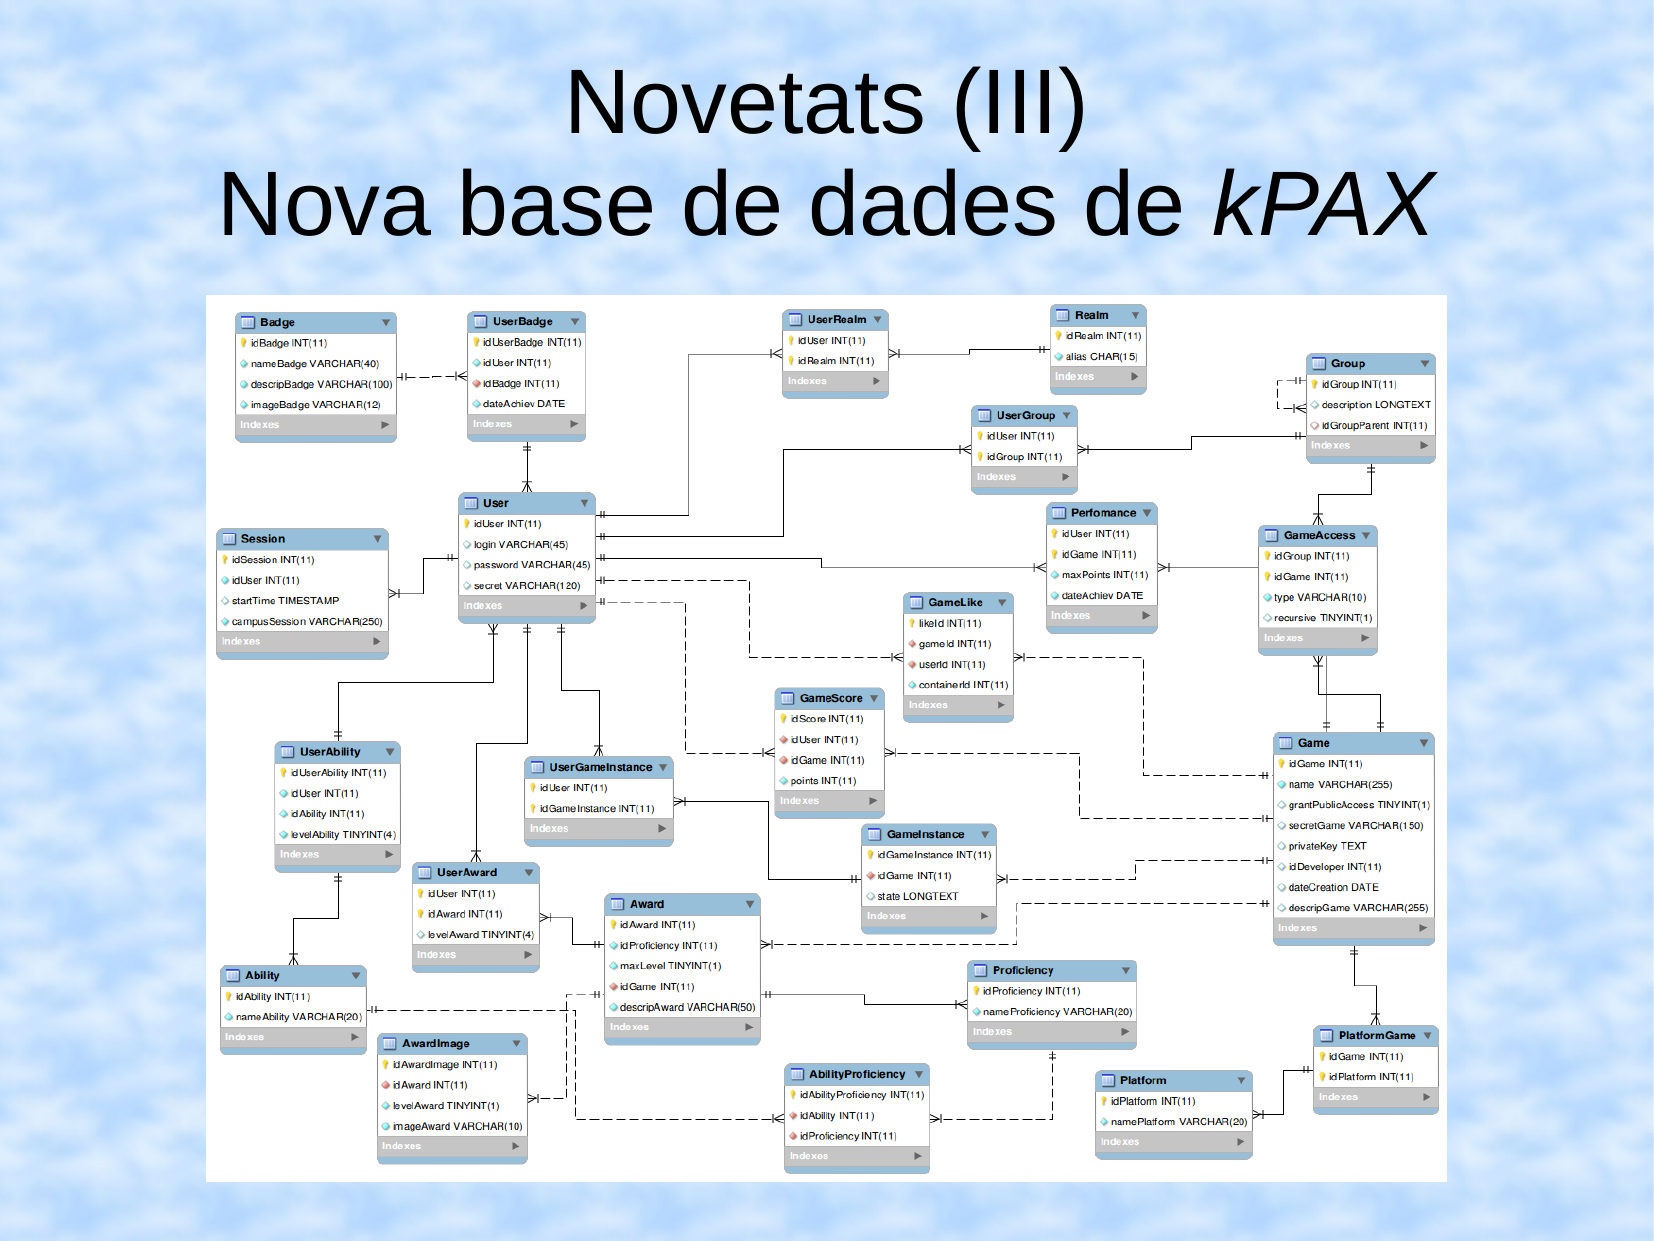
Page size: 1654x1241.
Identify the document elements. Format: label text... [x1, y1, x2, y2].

picture [0, 0, 1654, 1241]
title Novetats (III) Nova base de dades de kPAX [82, 49, 1571, 257]
